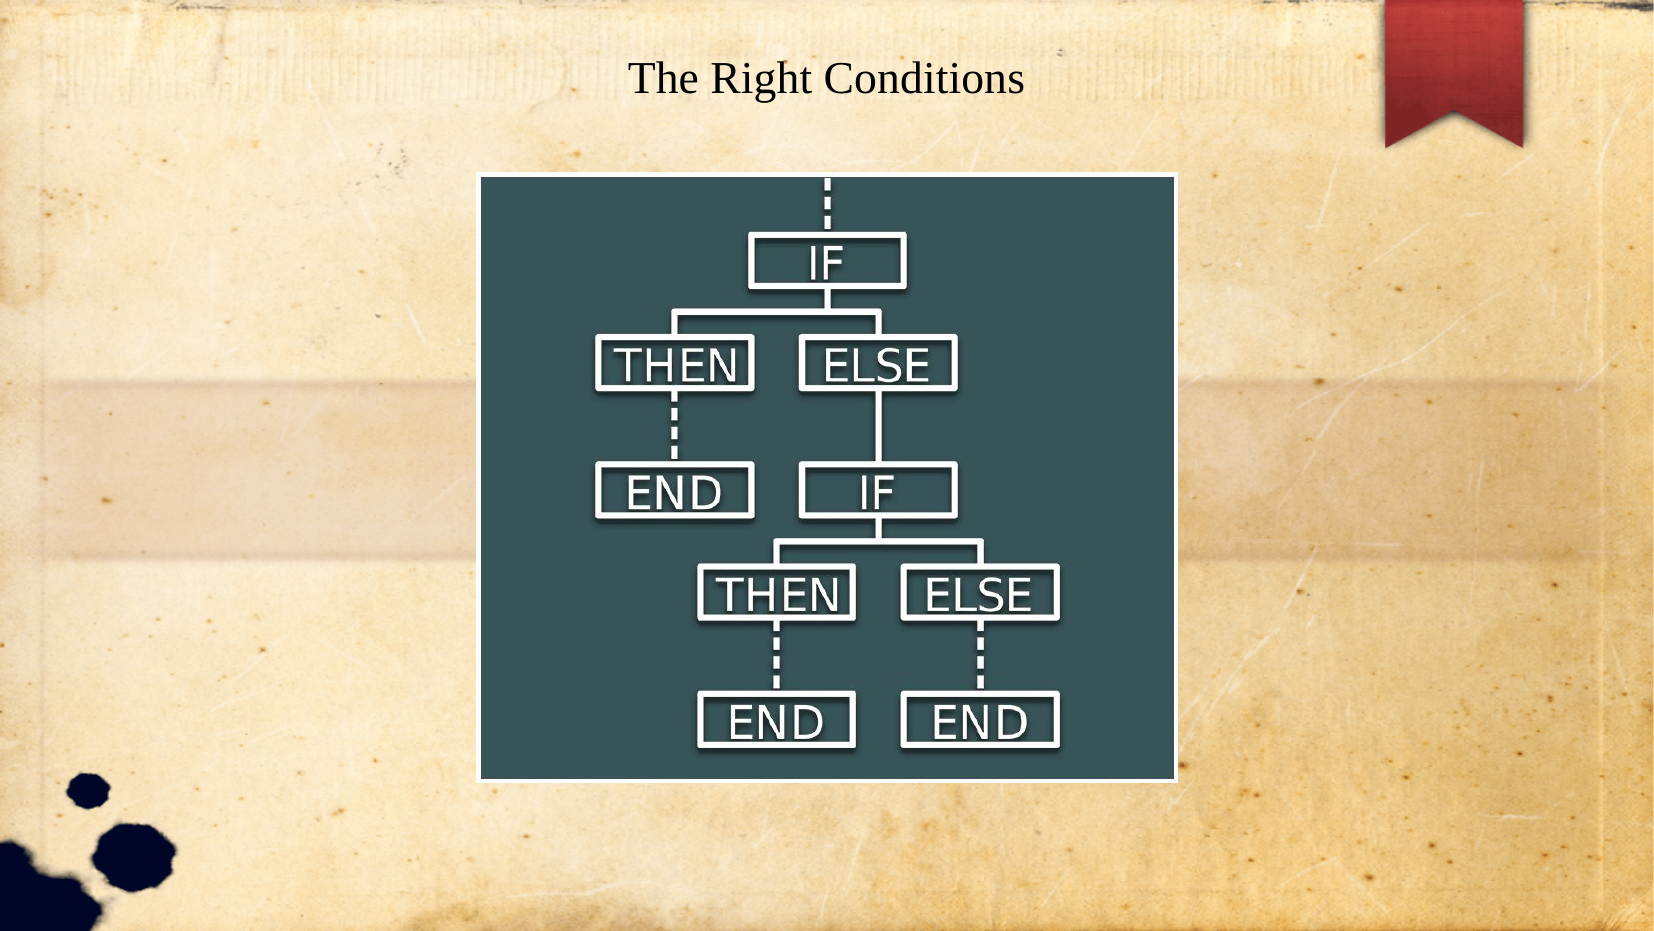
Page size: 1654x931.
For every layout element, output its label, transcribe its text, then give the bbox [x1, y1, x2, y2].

title The Right Conditions [82, 0, 1571, 156]
picture [0, 0, 1654, 931]
